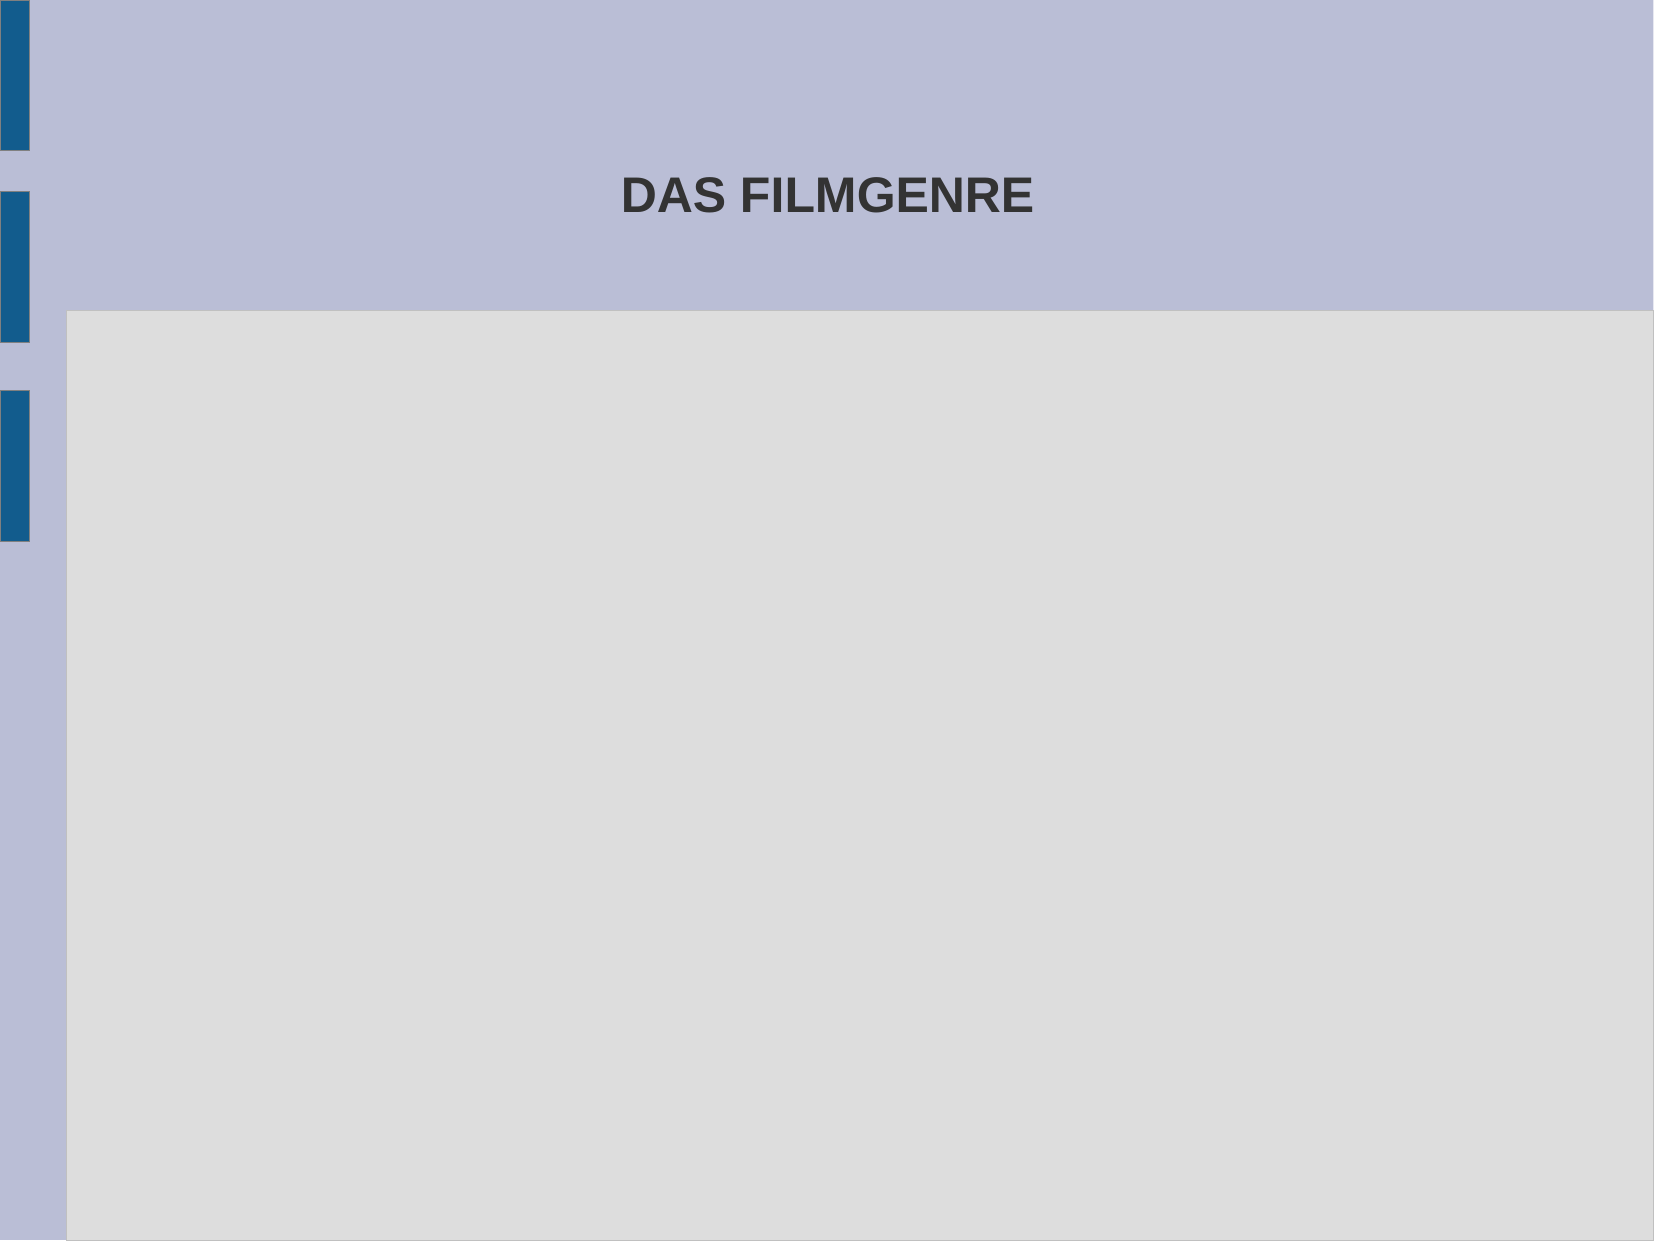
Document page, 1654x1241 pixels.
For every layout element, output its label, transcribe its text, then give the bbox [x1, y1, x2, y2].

title DAS FILMGENRE [121, 91, 1534, 299]
